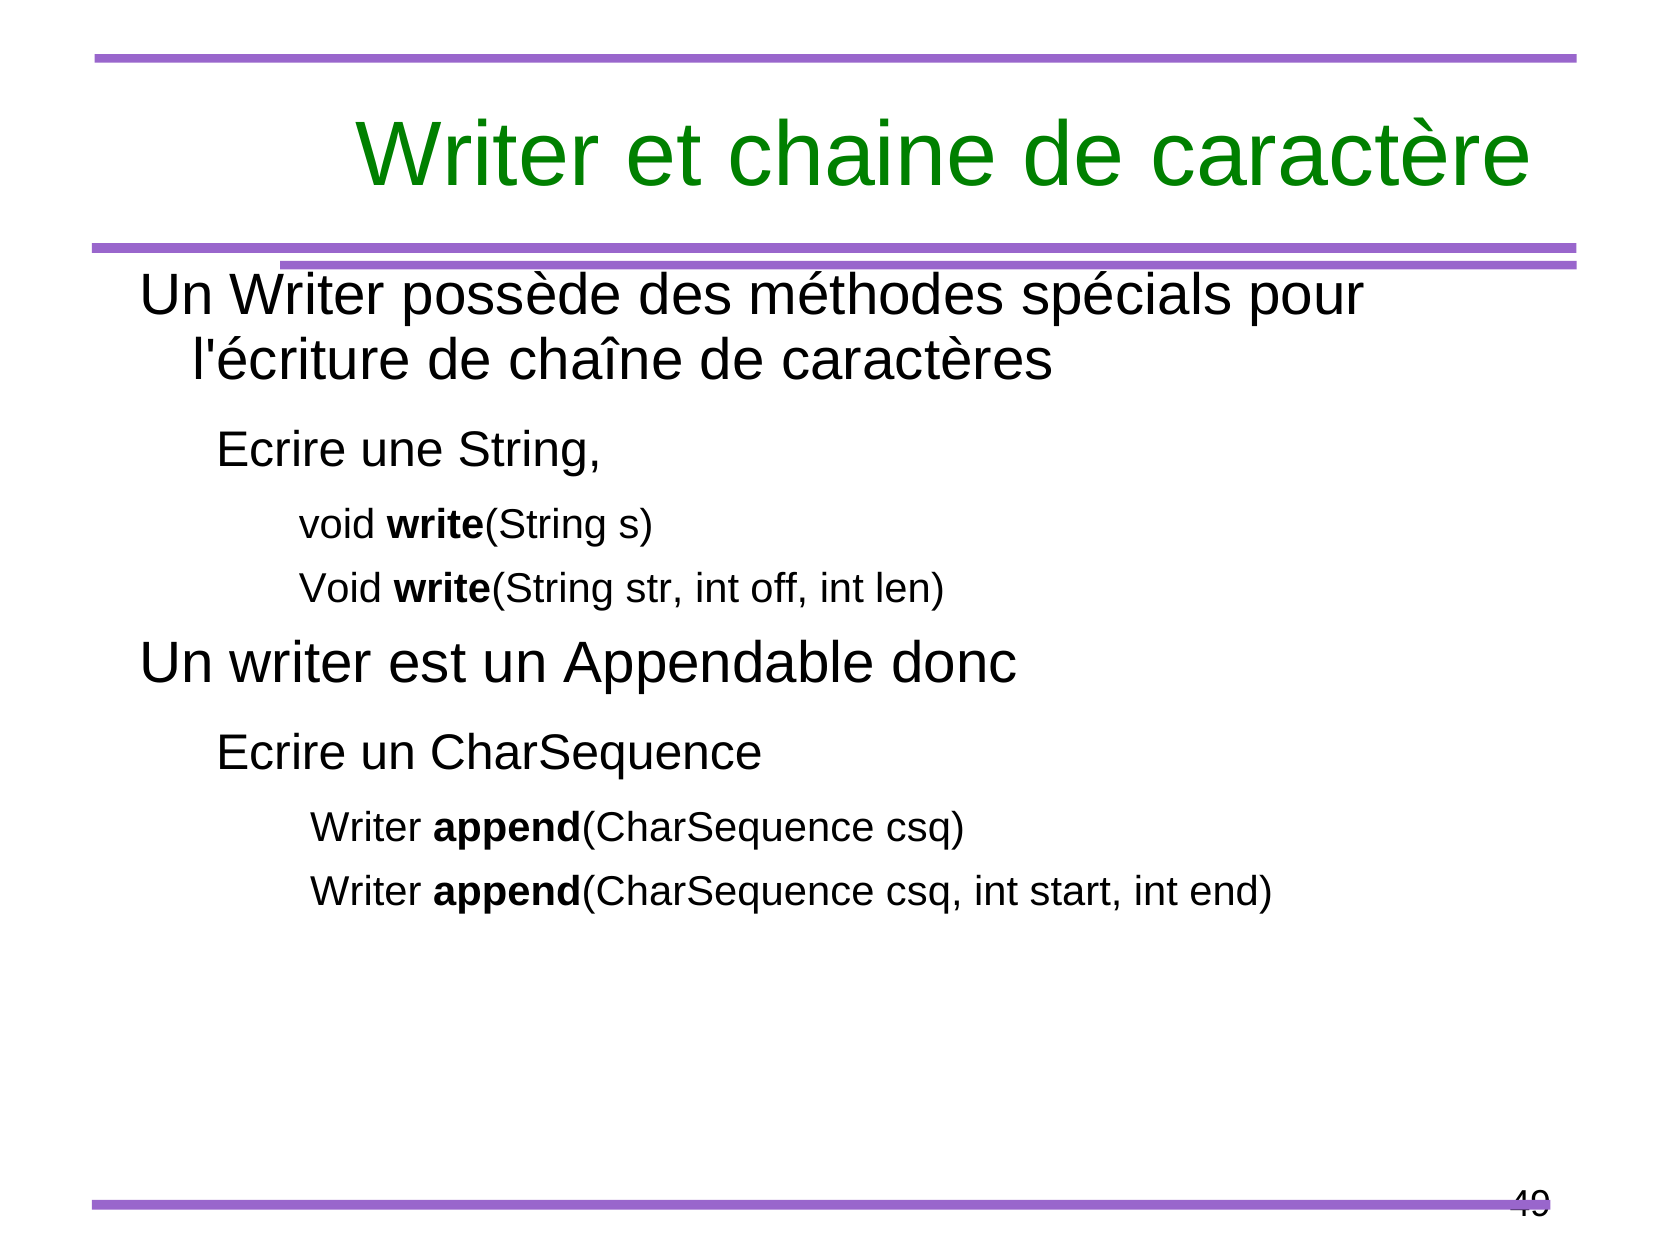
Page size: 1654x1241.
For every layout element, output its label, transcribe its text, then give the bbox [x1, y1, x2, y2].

title Writer et chaine de caractère [121, 49, 1534, 257]
list Un Writer possède des méthodes spécials pour l'écriture de chaîne de caractères Ecrire une String, void write(String s) Void write(String str, int off, int len) Un writer est un Appendable donc Ecrire un CharSequence Writer append(CharSequence csq) Writer append(CharSequence csq, int start, int end) [121, 262, 1534, 1083]
